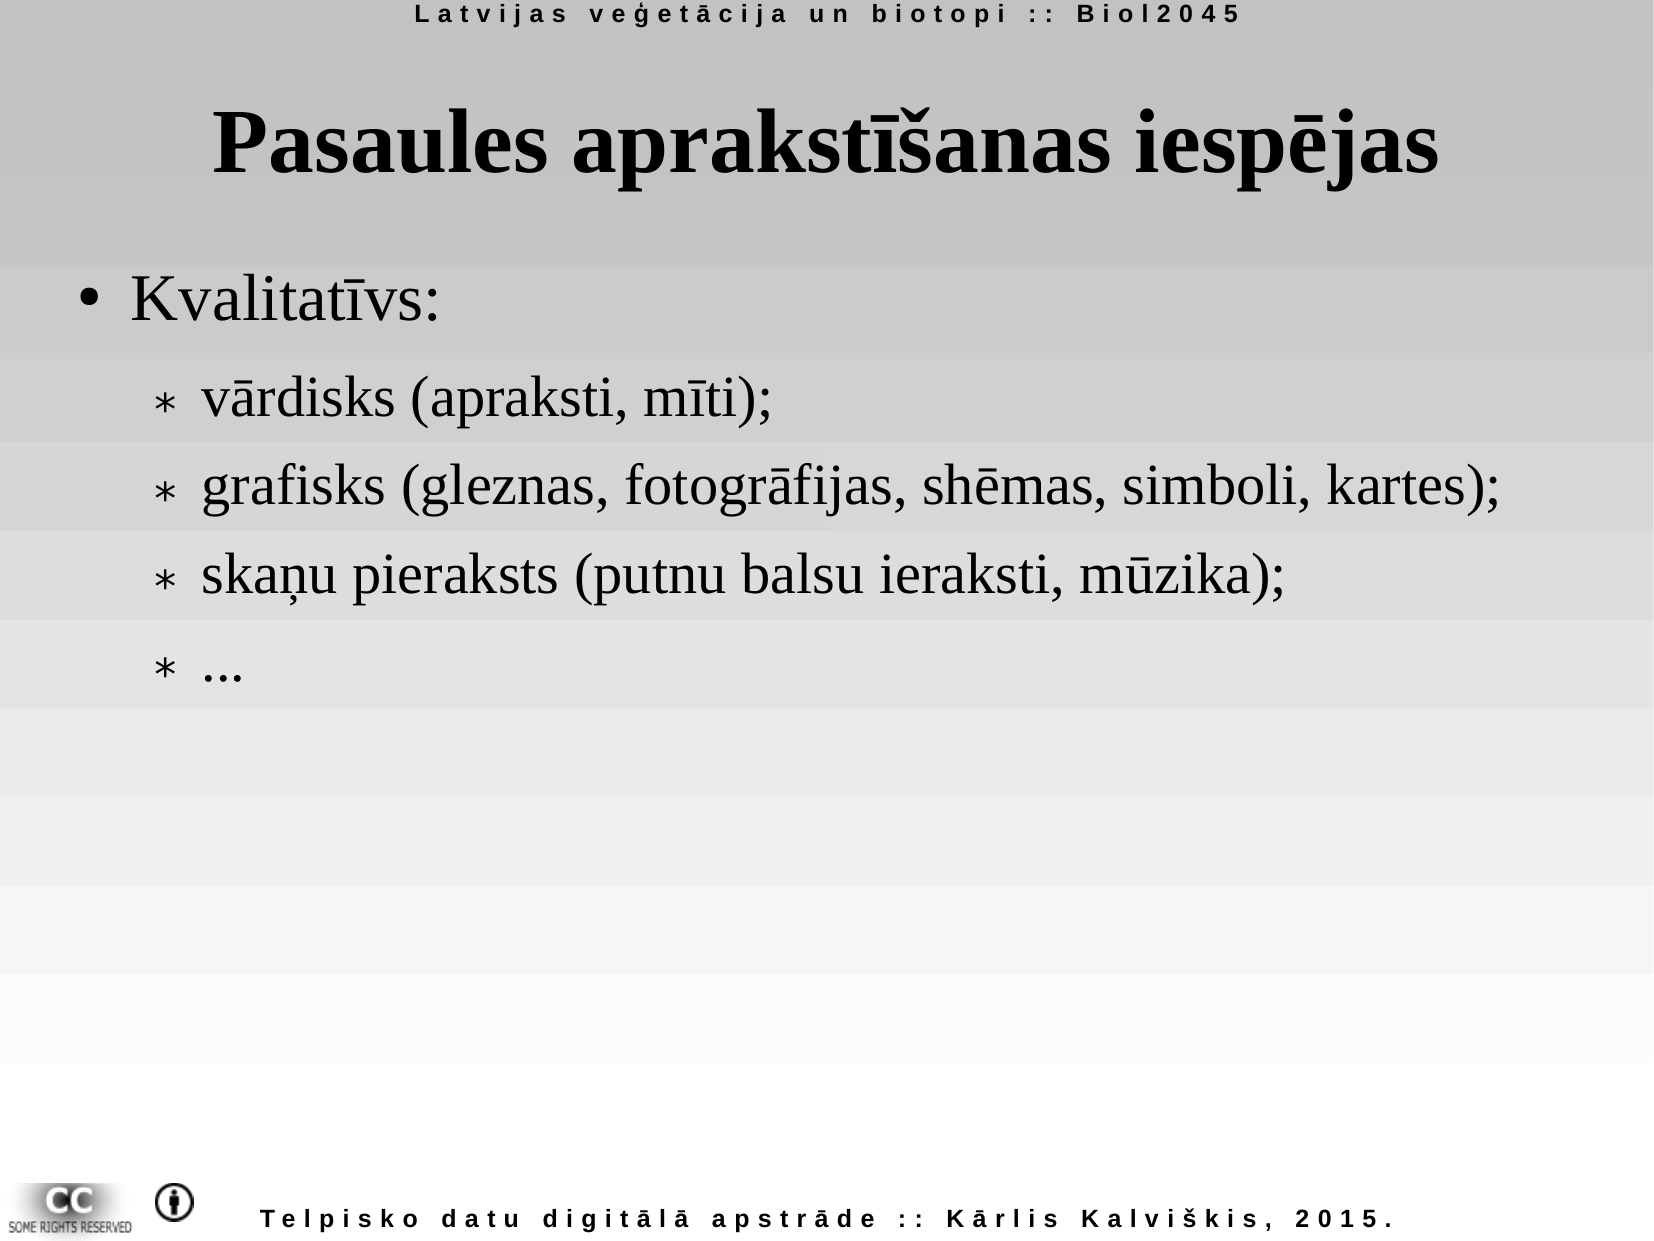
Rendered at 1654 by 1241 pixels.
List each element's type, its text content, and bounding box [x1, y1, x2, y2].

list Kvalitatīvs: vārdisks (apraksti, mīti); grafisks (gleznas, fotogrāfijas, shēmas, simboli, kartes); skaņu pieraksts (putnu balsu ieraksti, mūzika); ... [59, 261, 1596, 1175]
title Pasaules aprakstīšanas iespējas [59, 37, 1596, 246]
picture [0, 0, 1654, 1241]
